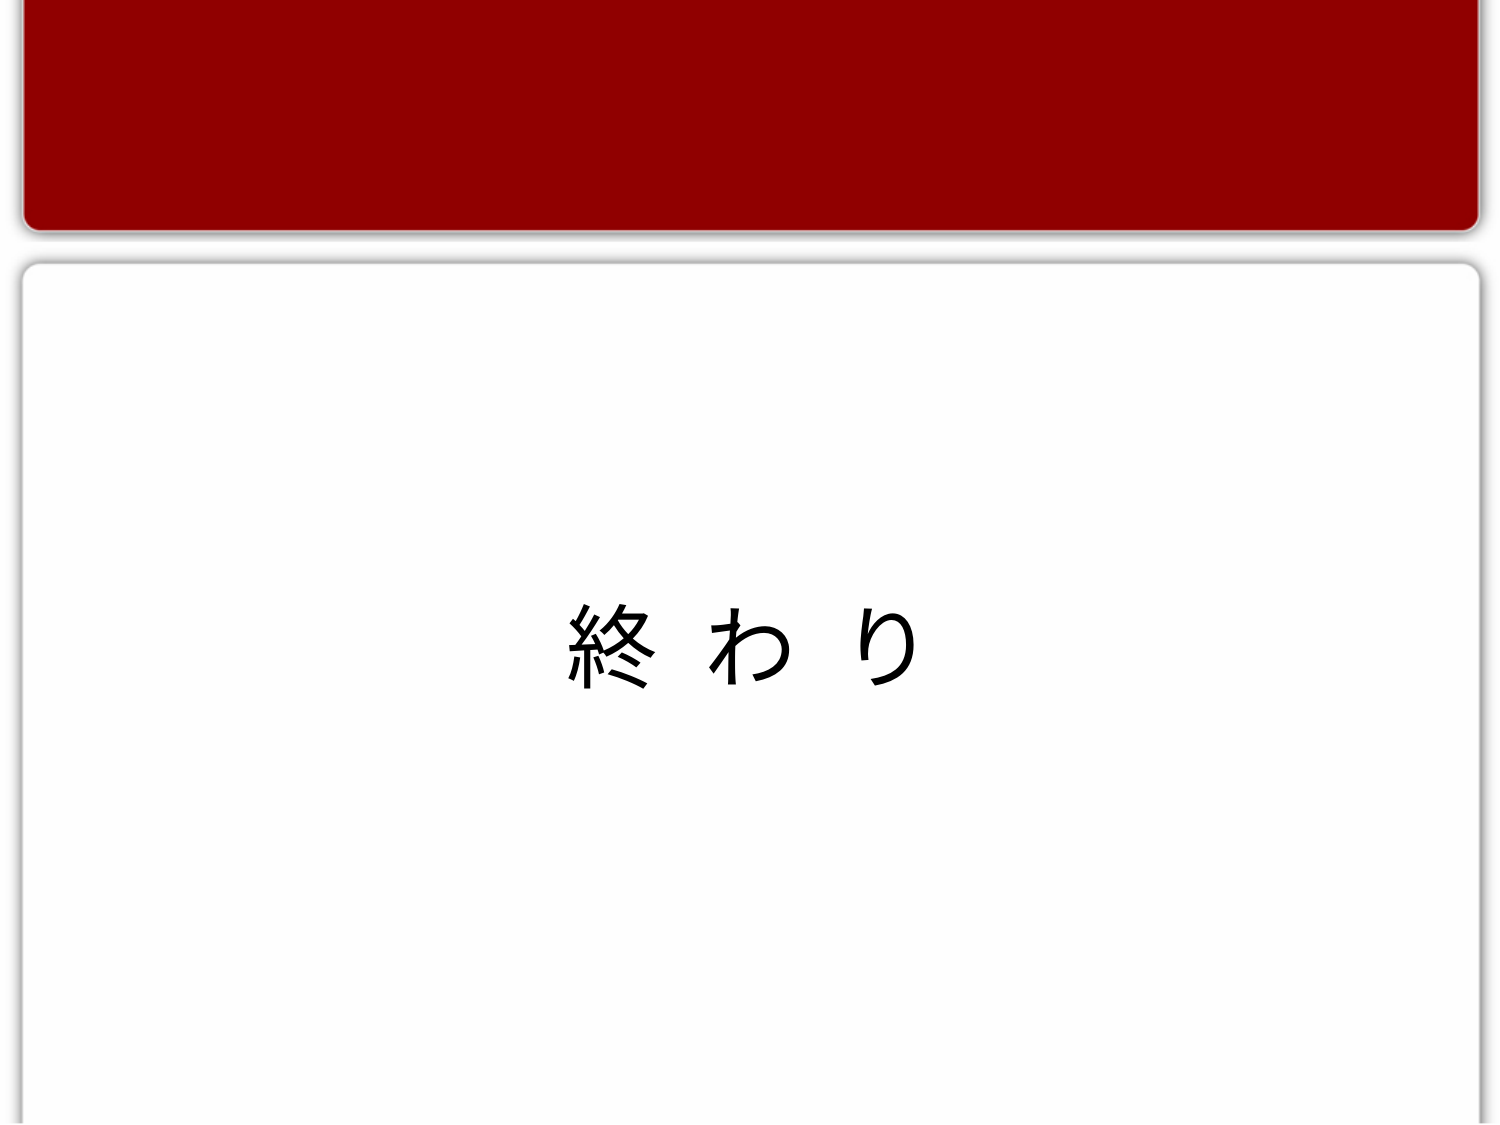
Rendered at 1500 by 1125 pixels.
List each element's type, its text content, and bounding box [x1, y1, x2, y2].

picture [0, 0, 1500, 1125]
subtitle 終 わ り [75, 286, 1426, 998]
